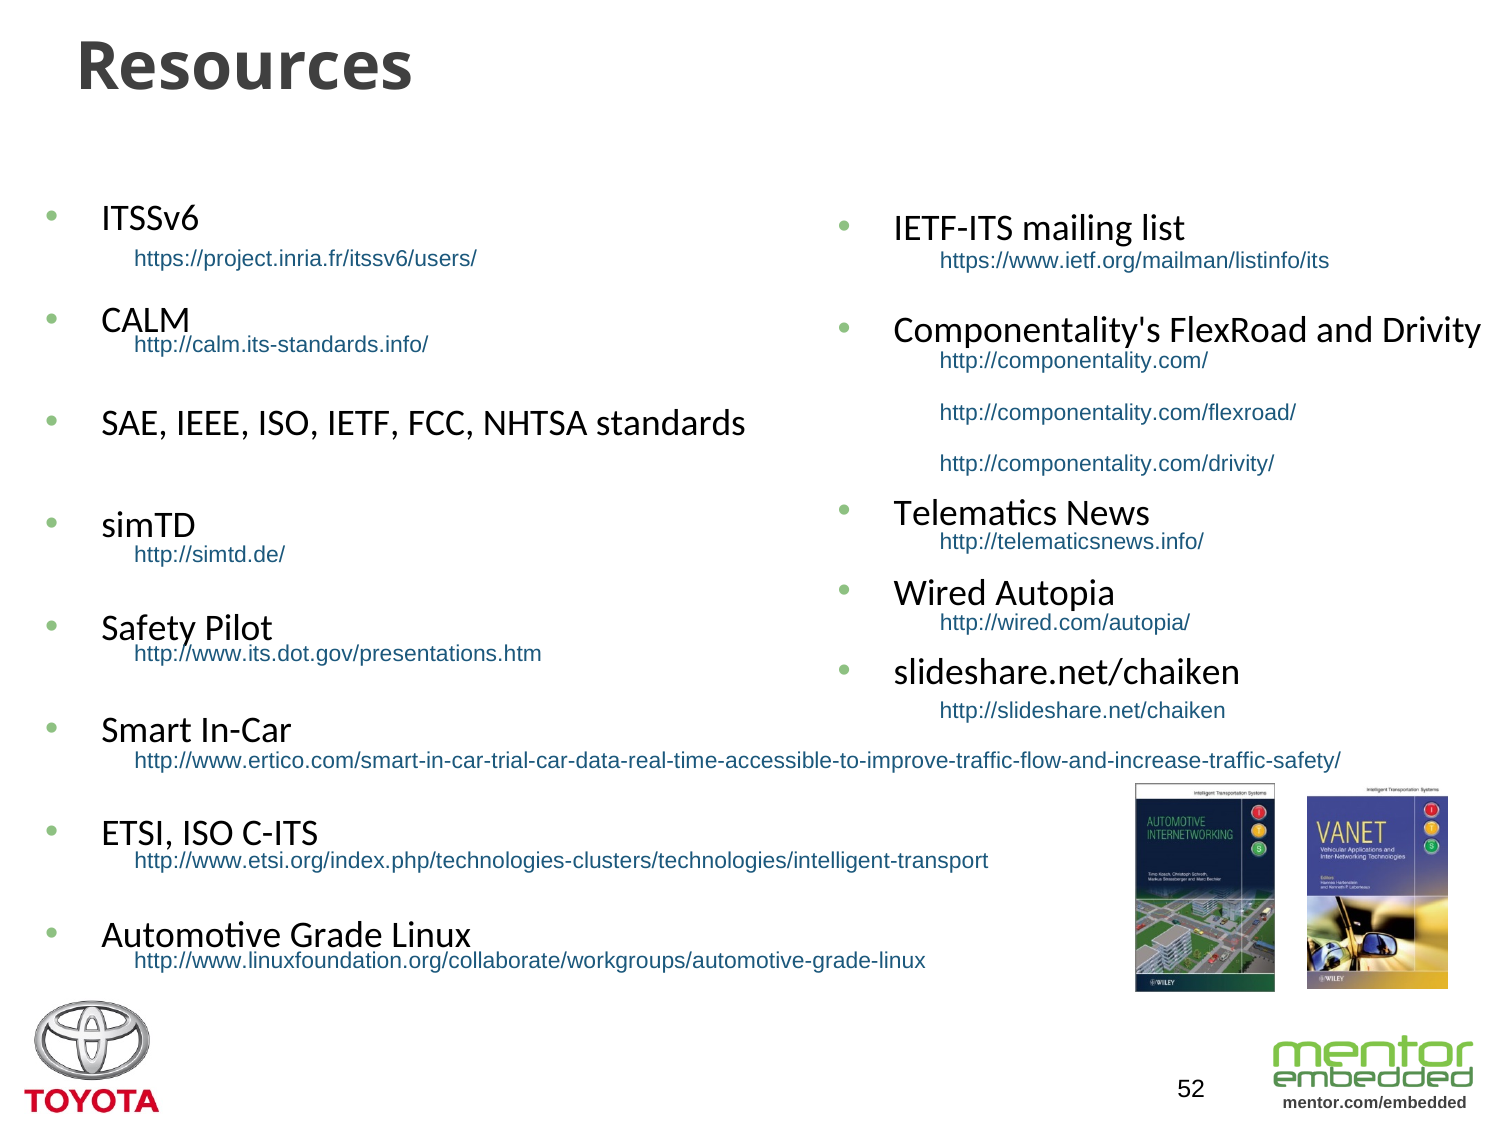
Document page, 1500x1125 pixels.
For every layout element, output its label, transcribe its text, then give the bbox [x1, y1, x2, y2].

text_box http://wired.com/autopia/ [924, 600, 1206, 643]
text_box http://slideshare.net/chaiken [924, 687, 1242, 731]
title Resources [0, 0, 1499, 111]
list ITSSv6 CALM SAE, IEEE, ISO, IETF, FCC, NHTSA standards simTD Safety Pilot Smart In-Car ETSI, ISO C-ITS Automotive Grade Linux [0, 140, 826, 974]
text_box http://componentality.com/flexroad/ [924, 389, 1312, 433]
text_box https://project.inria.fr/itssv6/users/ [119, 235, 493, 279]
text_box http://www.ertico.com/smart-in-car-trial-car-data-real-time-accessible-to-improve-traffic-flow-and-increase-traffic-safety/ [119, 737, 1438, 781]
text_box http://telematicsnews.info/ [924, 519, 1220, 563]
list IETF-ITS mailing list Componentality's FlexRoad and Drivity Telematics News Wired Autopia slideshare.net/chaiken [762, 149, 1499, 731]
picture [1307, 780, 1448, 989]
text_box http://simtd.de/ [119, 532, 301, 575]
picture [24, 998, 163, 1114]
text_box http://www.linuxfoundation.org/collaborate/workgroups/automotive-grade-linux [119, 937, 1228, 981]
picture [1135, 783, 1275, 992]
text_box http://componentality.com/drivity/ [924, 441, 1291, 485]
text_box http://www.its.dot.gov/presentations.htm [119, 630, 558, 674]
picture [1268, 1030, 1476, 1092]
text_box http://www.etsi.org/index.php/technologies-clusters/technologies/intelligent-transport [119, 837, 1142, 881]
text_box http://componentality.com/ [924, 337, 1224, 381]
text_box https://www.ietf.org/mailman/listinfo/its [924, 237, 1345, 281]
text_box http://calm.its-standards.info/ [119, 322, 444, 366]
